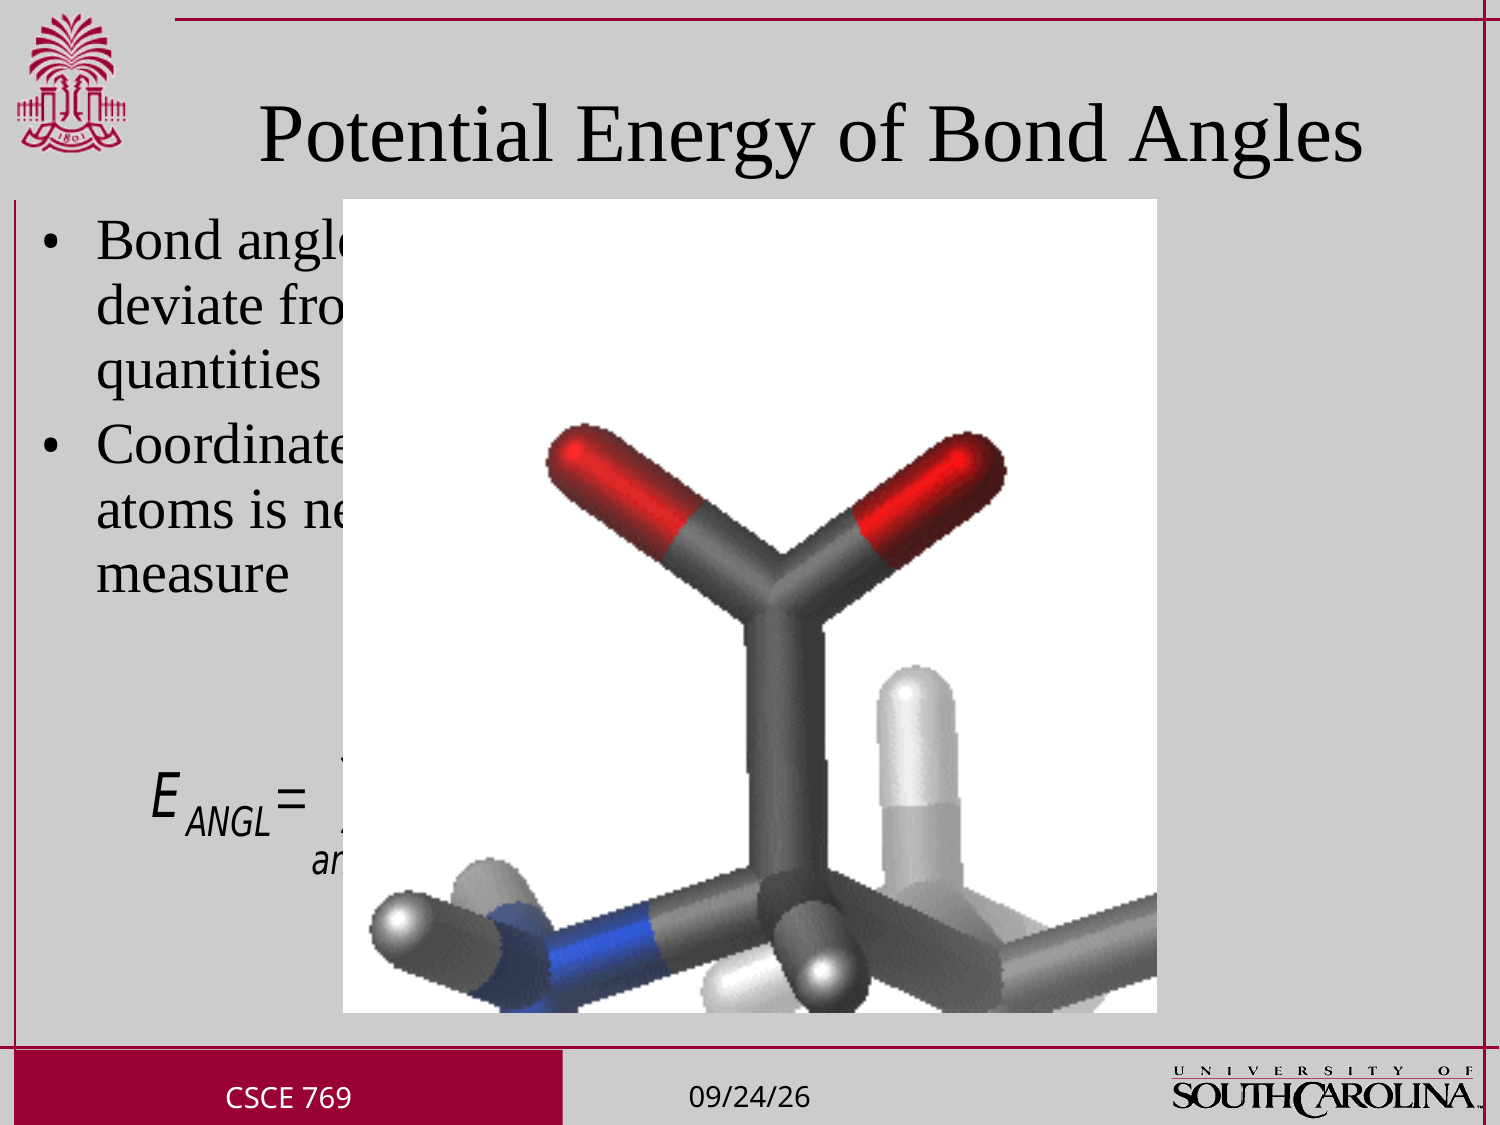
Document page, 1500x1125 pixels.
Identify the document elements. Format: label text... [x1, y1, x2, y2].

list Bond angles should not deviate from the known quantities Coordinates of three atoms is needed for this measure [24, 200, 343, 676]
picture [1162, 1049, 1483, 1125]
chart [139, 751, 343, 886]
picture [343, 199, 1476, 1013]
picture [12, 12, 131, 155]
title Potential Energy of Bond Angles [174, 9, 1450, 188]
